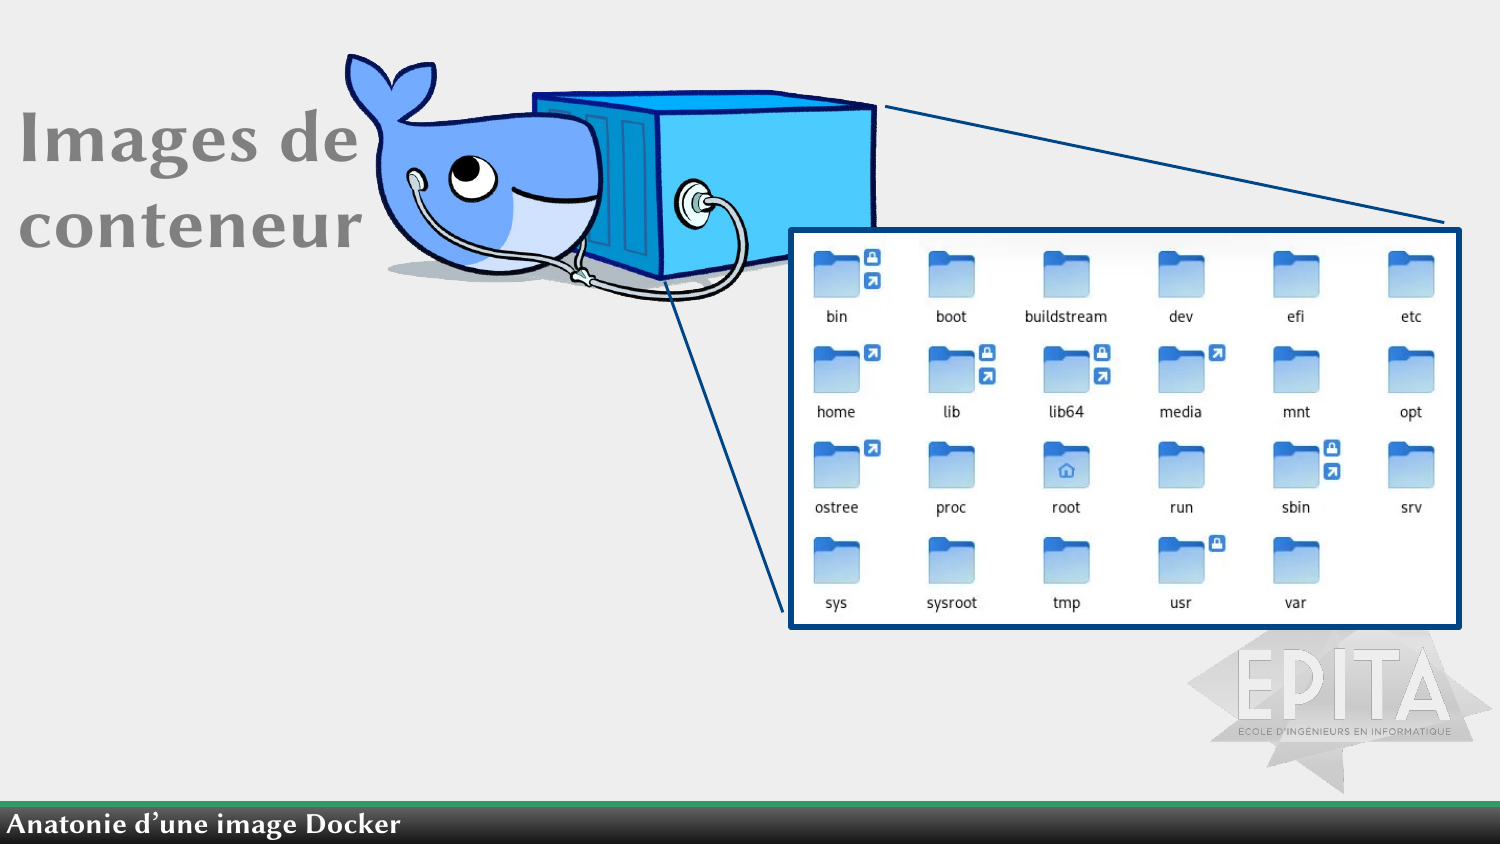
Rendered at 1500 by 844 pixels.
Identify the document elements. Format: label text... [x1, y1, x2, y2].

text_box Images de conteneur [17, 88, 408, 272]
picture [307, 11, 916, 329]
picture [1187, 587, 1492, 794]
picture [794, 233, 1457, 625]
title Anatonie d’une image Docker [5, 801, 1075, 844]
